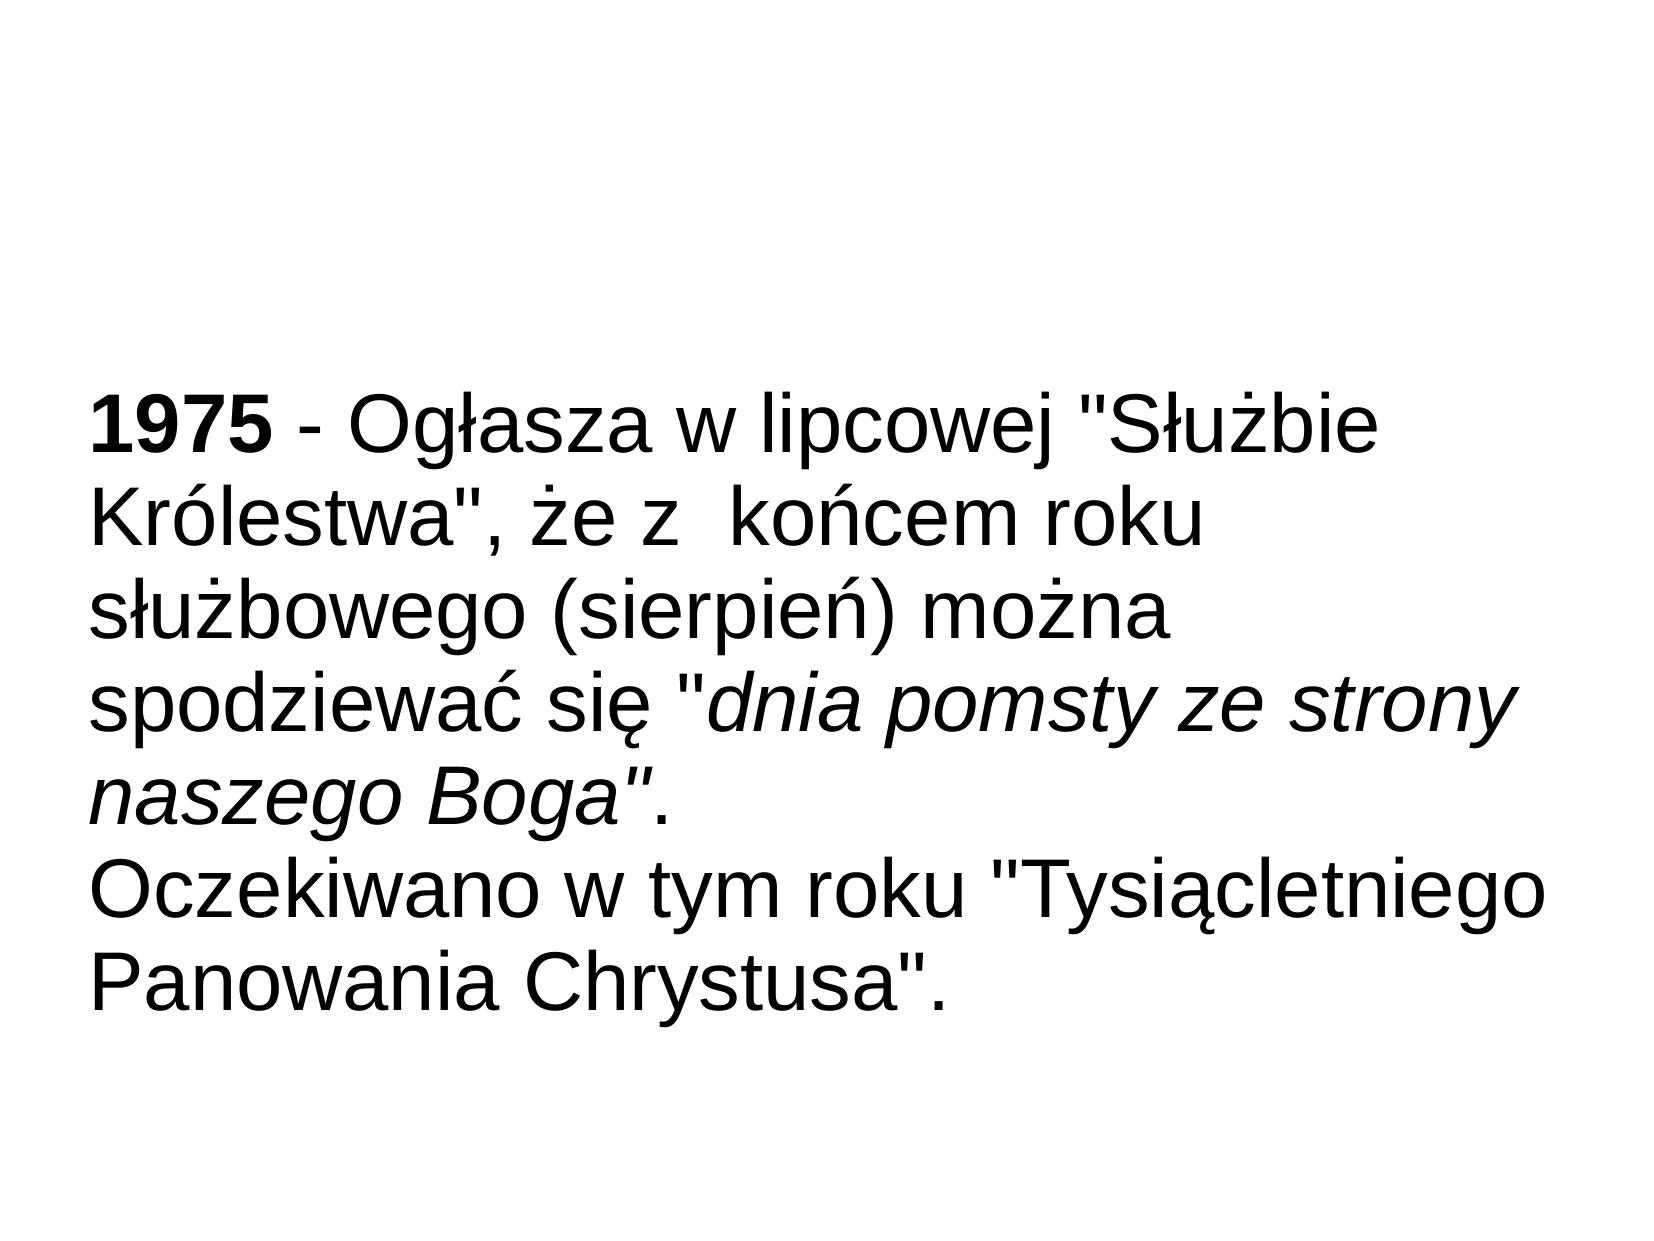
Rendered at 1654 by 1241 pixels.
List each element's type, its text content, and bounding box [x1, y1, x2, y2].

subtitle 1975 - Ogłasza w lipcowej "Służbie Królestwa", że z końcem roku służbowego (sierpień) można spodziewać się "dnia pomsty ze strony naszego Boga". Oczekiwano w tym roku "Tysiącletniego Panowania Chrystusa". [88, 301, 1577, 1105]
